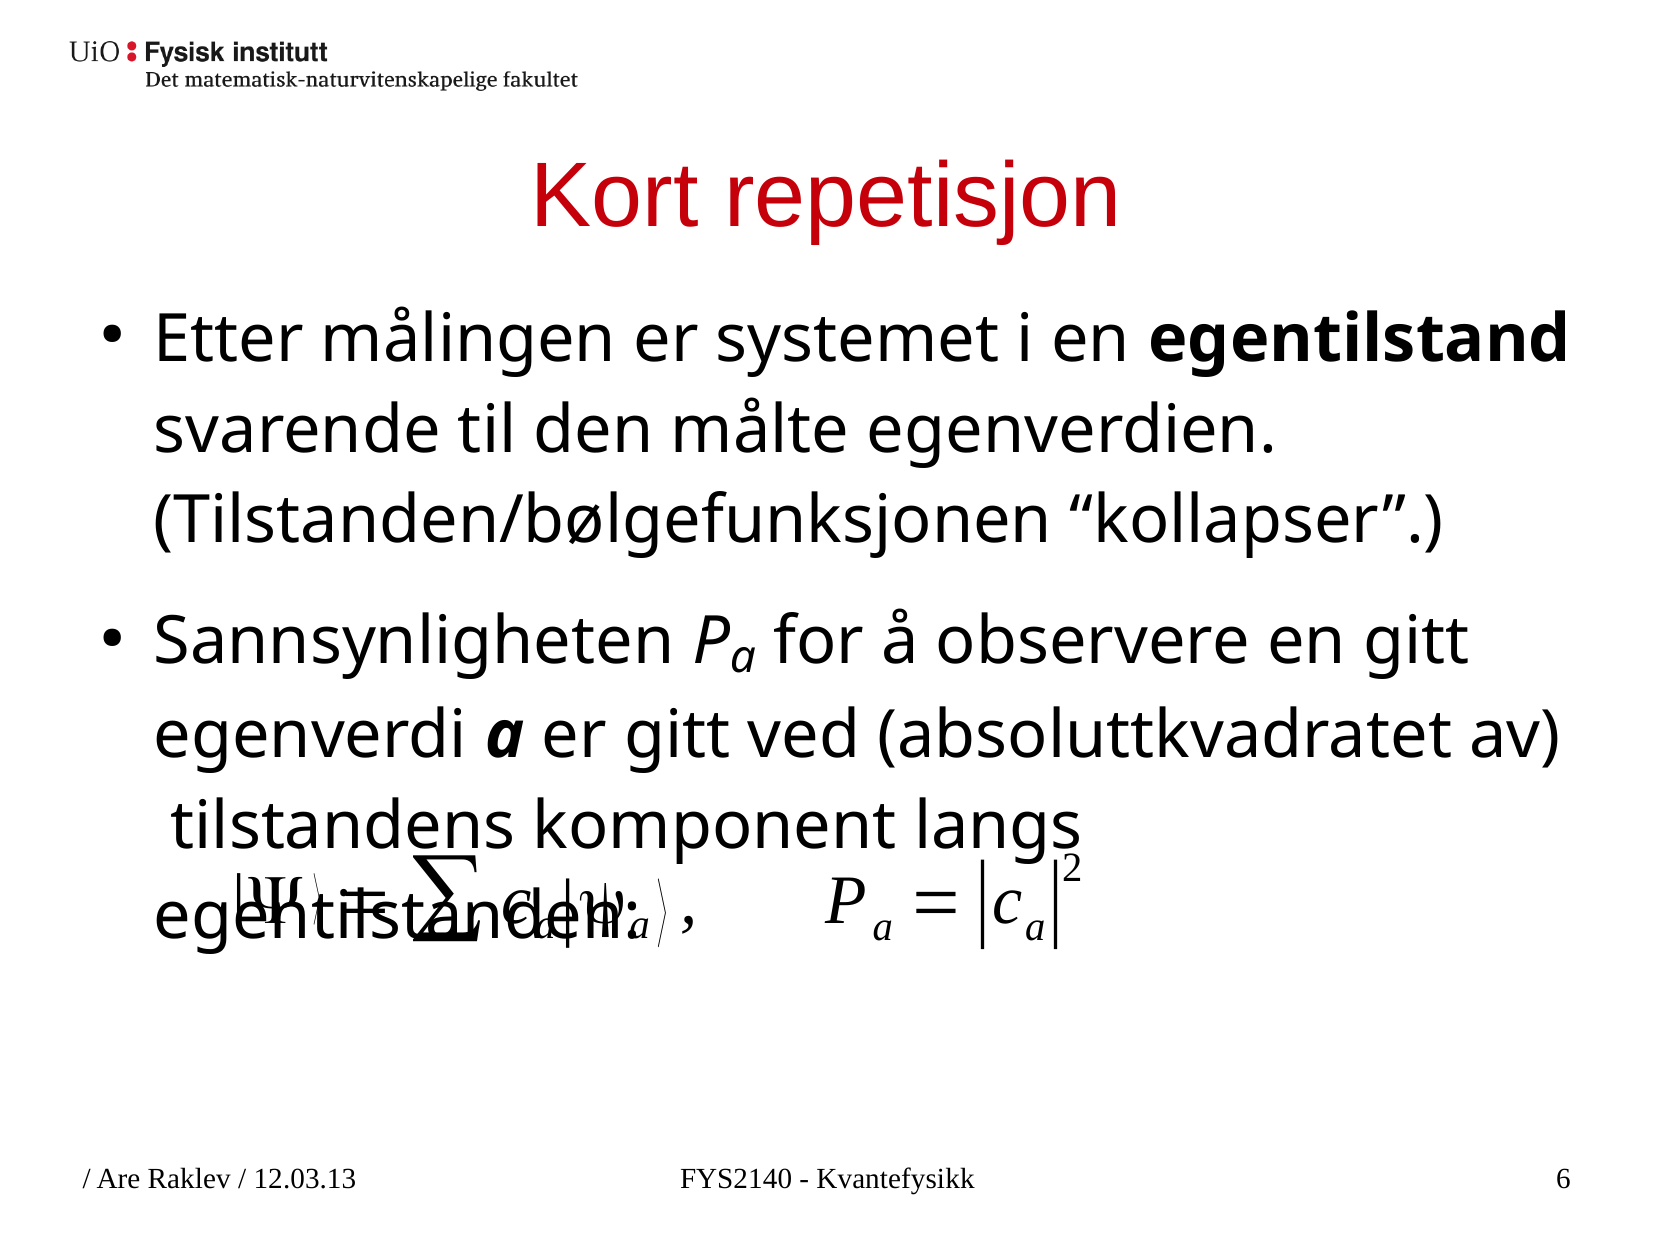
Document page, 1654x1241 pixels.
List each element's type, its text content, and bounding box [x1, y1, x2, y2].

picture [68, 37, 581, 93]
list Etter målingen er systemet i en egentilstand svarende til den målte egenverdien. (Tilstanden/bølgefunksjonen “kollapser”.) Sannsynligheten Pa for å observere en gitt egenverdi a er gitt ved (absoluttkvadratet av) tilstandens komponent langs egentilstanden: [82, 290, 1576, 1094]
chart [219, 850, 704, 953]
title Kort repetisjon [82, 90, 1571, 290]
chart [814, 844, 1089, 954]
